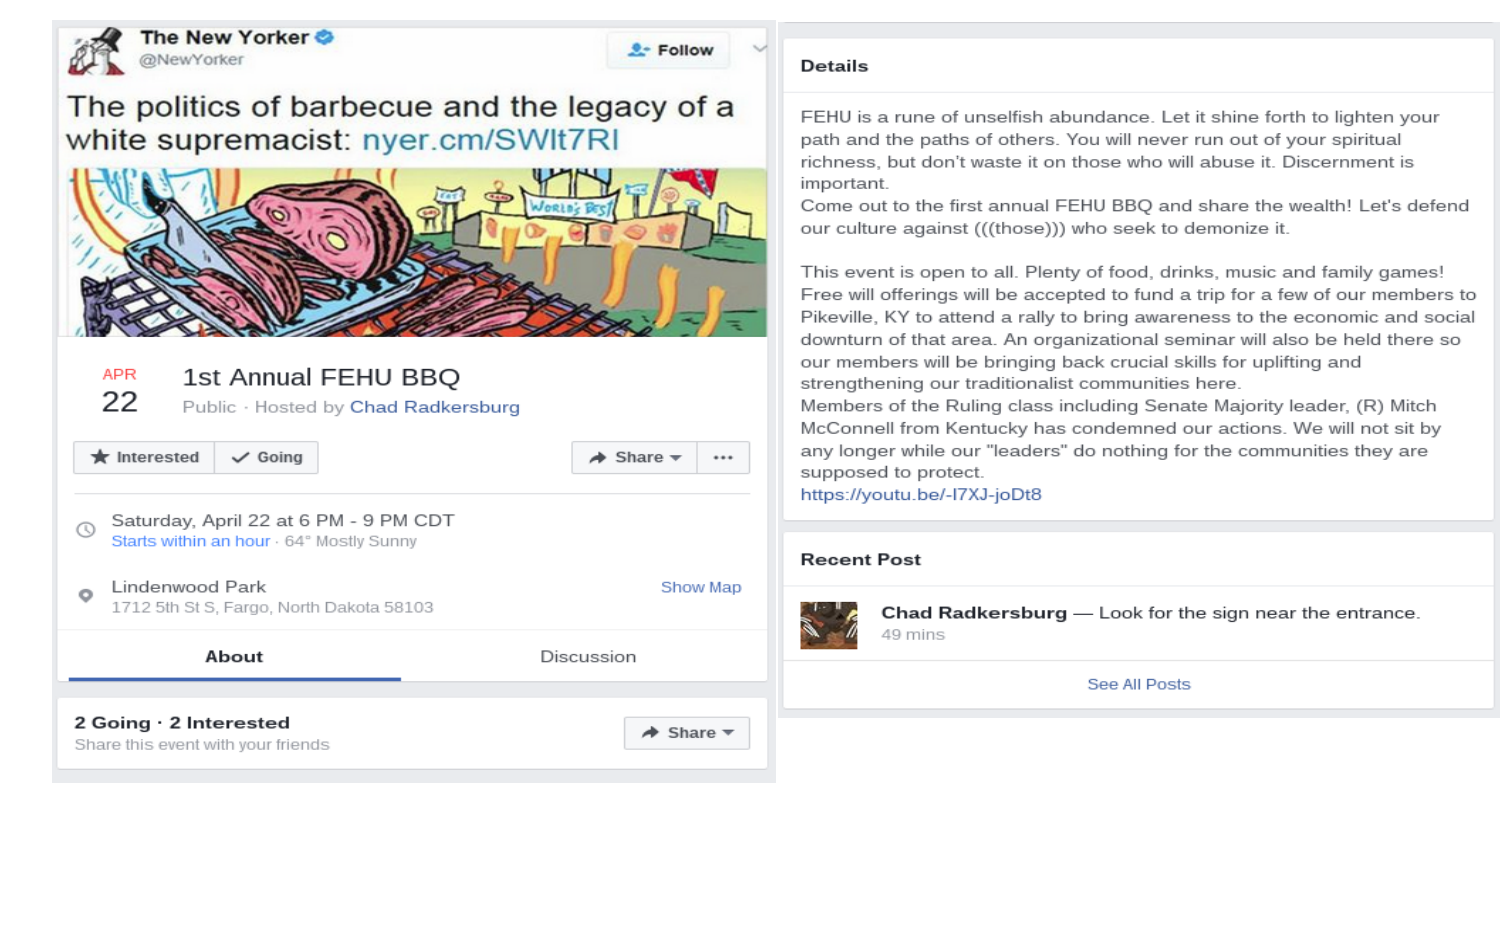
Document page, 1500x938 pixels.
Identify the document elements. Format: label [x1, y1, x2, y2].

picture [52, 20, 776, 783]
picture [778, 22, 1500, 718]
